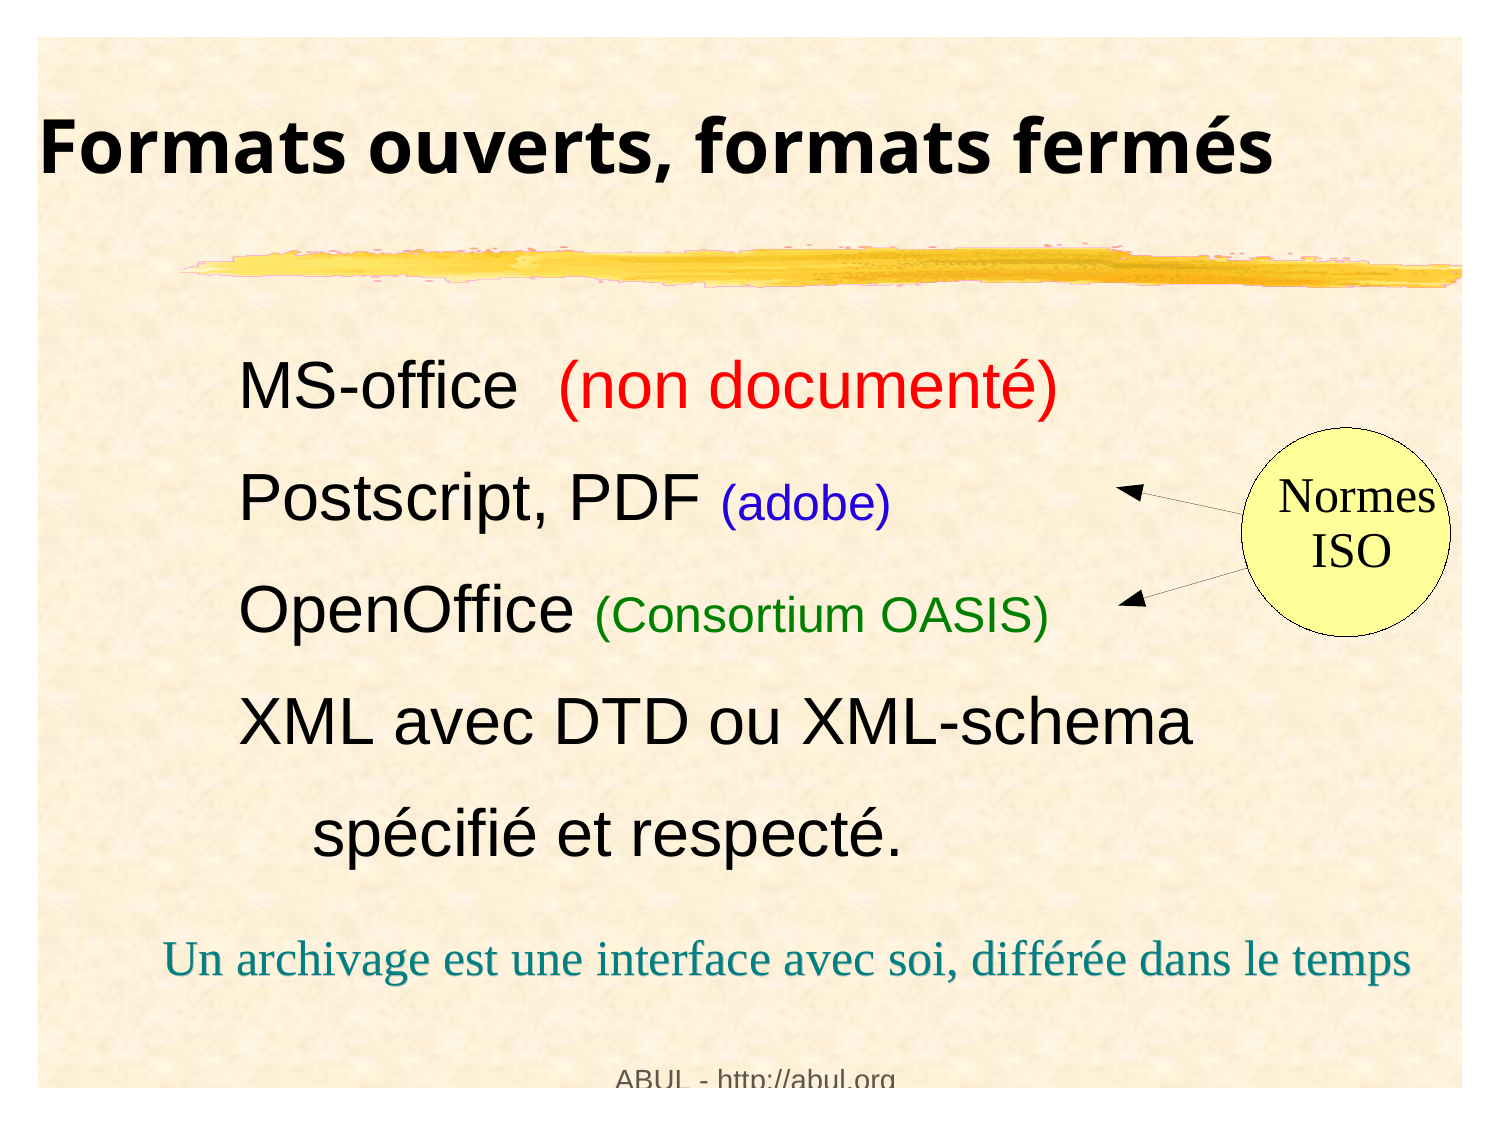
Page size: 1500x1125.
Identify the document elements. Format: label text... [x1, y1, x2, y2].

picture [722, 1076, 729, 1088]
picture [794, 1082, 801, 1088]
picture [37, 251, 1463, 1088]
title Formats ouverts, formats fermés [37, 37, 1500, 251]
text_box [1264, 427, 1428, 467]
picture [811, 1076, 818, 1088]
picture [639, 1081, 649, 1088]
picture [738, 1076, 743, 1088]
text_box Un archivage est une interface avec soi, différée dans le temps [150, 931, 1463, 1001]
picture [754, 1076, 761, 1088]
picture [639, 1072, 648, 1078]
text_box Normes ISO [1260, 467, 1444, 616]
text_box MS-office (non documenté) Postscript, PDF (adobe) OpenOffice (Consortium OASIS) XML avec DTD ou XML-schema spécifié et respecté. [220, 310, 1463, 892]
picture [858, 1076, 866, 1088]
picture [620, 1073, 627, 1082]
text_box [1444, 496, 1451, 569]
picture [883, 1076, 891, 1088]
text_box [1283, 616, 1409, 637]
picture [618, 1084, 630, 1088]
text_box [1241, 472, 1260, 592]
